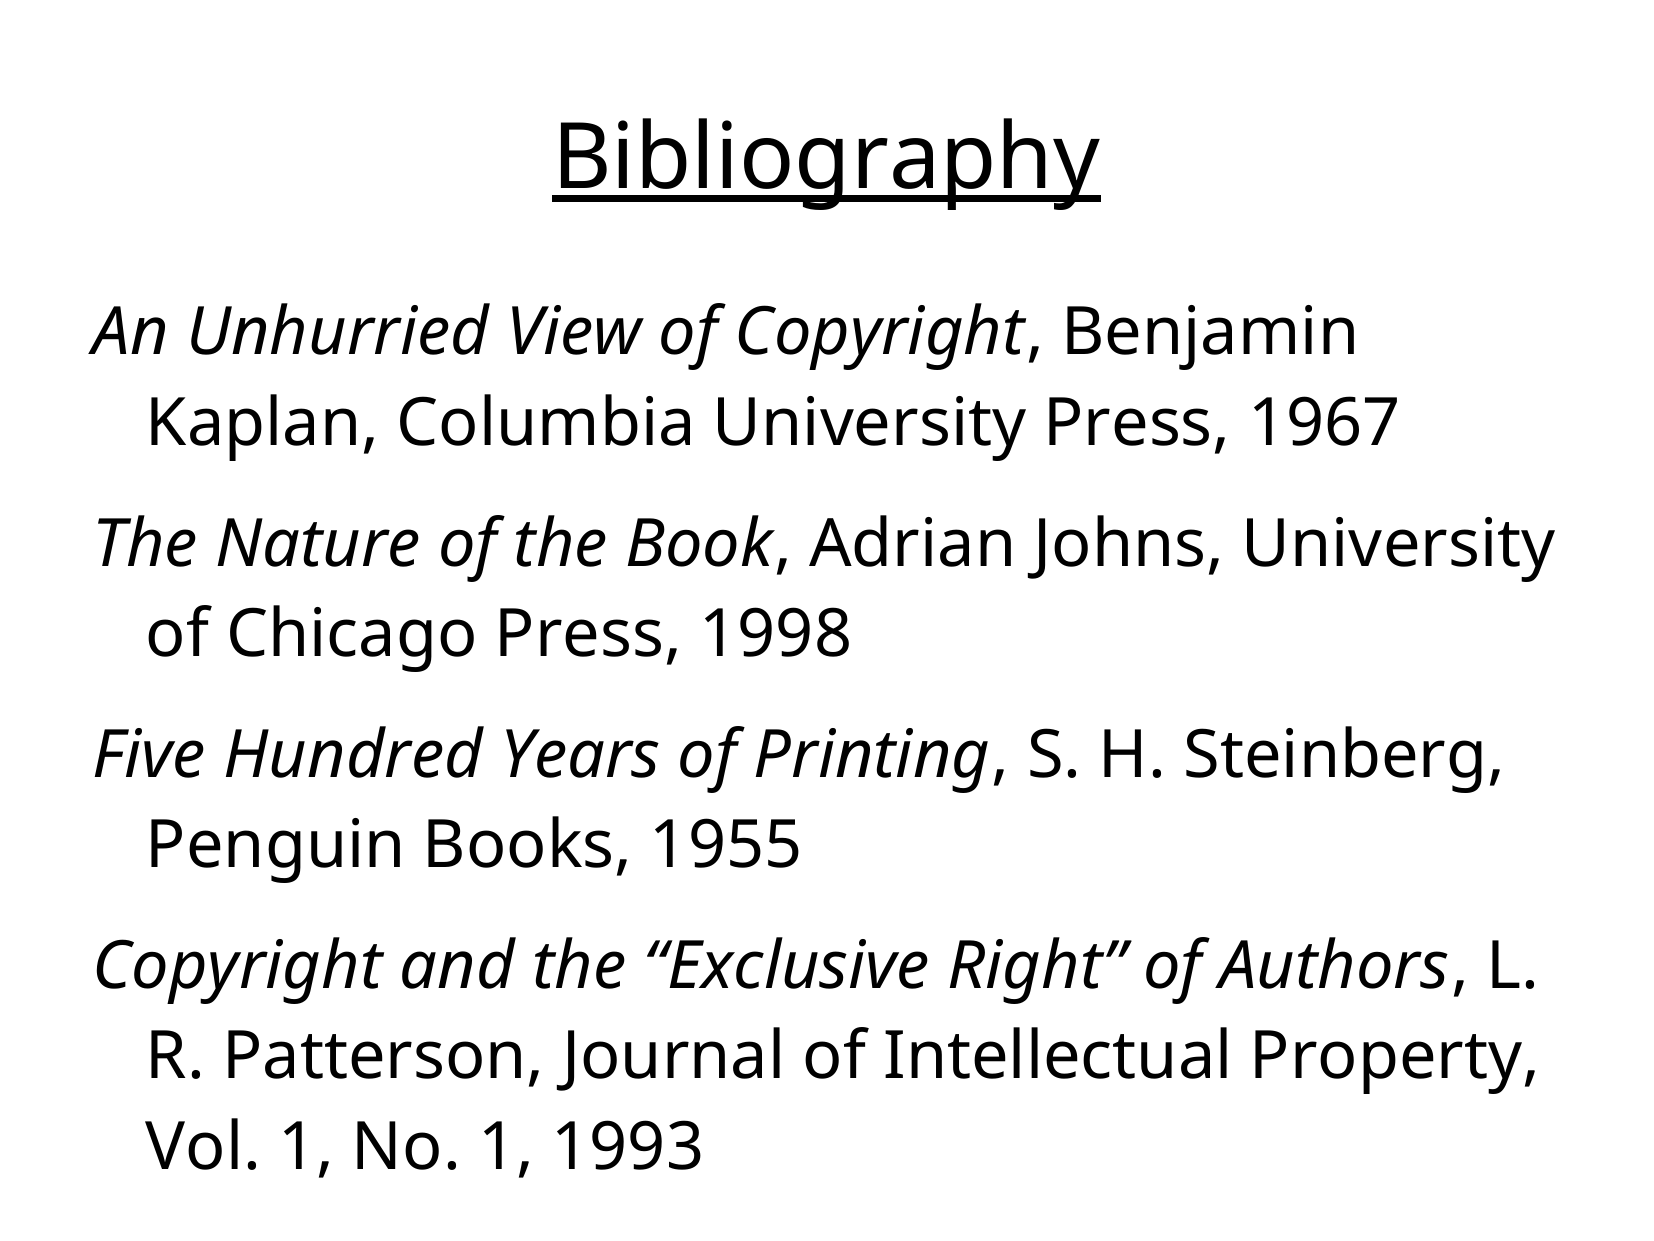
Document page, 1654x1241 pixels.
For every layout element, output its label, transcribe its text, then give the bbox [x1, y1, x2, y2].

title Bibliography [82, 49, 1571, 257]
list An Unhurried View of Copyright, Benjamin Kaplan, Columbia University Press, 1967 The Nature of the Book, Adrian Johns, University of Chicago Press, 1998 Five Hundred Years of Printing, S. H. Steinberg, Penguin Books, 1955 Copyright and the “Exclusive Right” of Authors, L. R. Patterson, Journal of Intellectual Property, Vol. 1, No. 1, 1993 [75, 283, 1564, 1201]
